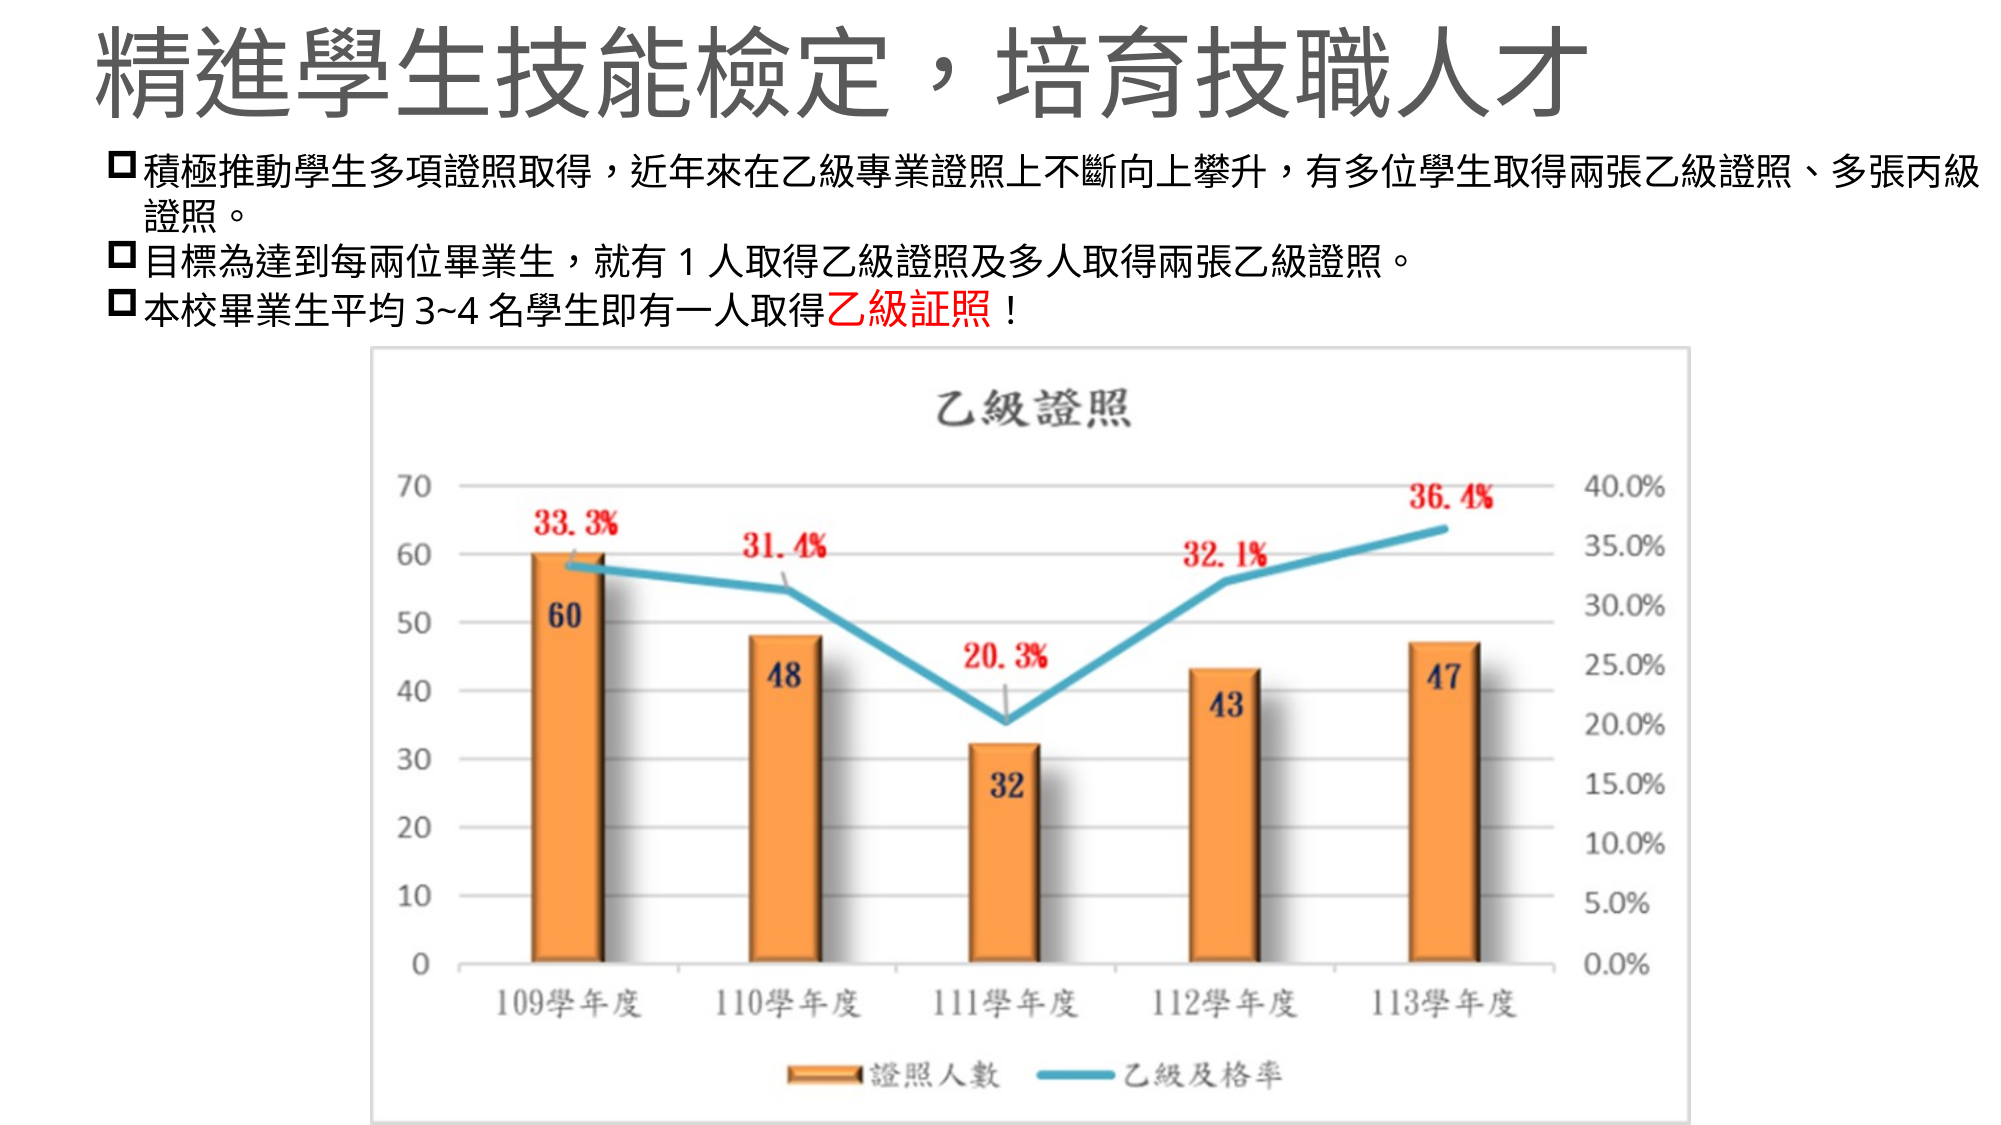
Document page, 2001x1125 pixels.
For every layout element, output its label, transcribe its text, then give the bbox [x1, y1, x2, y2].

picture [370, 346, 1691, 1125]
title 精進學生技能檢定，培育技職人才 [70, 33, 1617, 140]
list 積極推動學生多項證照取得，近年來在乙級專業證照上不斷向上攀升，有多位學生取得兩張乙級證照、多張丙級證照。 目標為達到每兩位畢業生，就有1人取得乙級證照及多人取得兩張乙級證照。 本校畢業生平均3~4名學生即有一人取得乙級証照！ [90, 139, 2000, 344]
